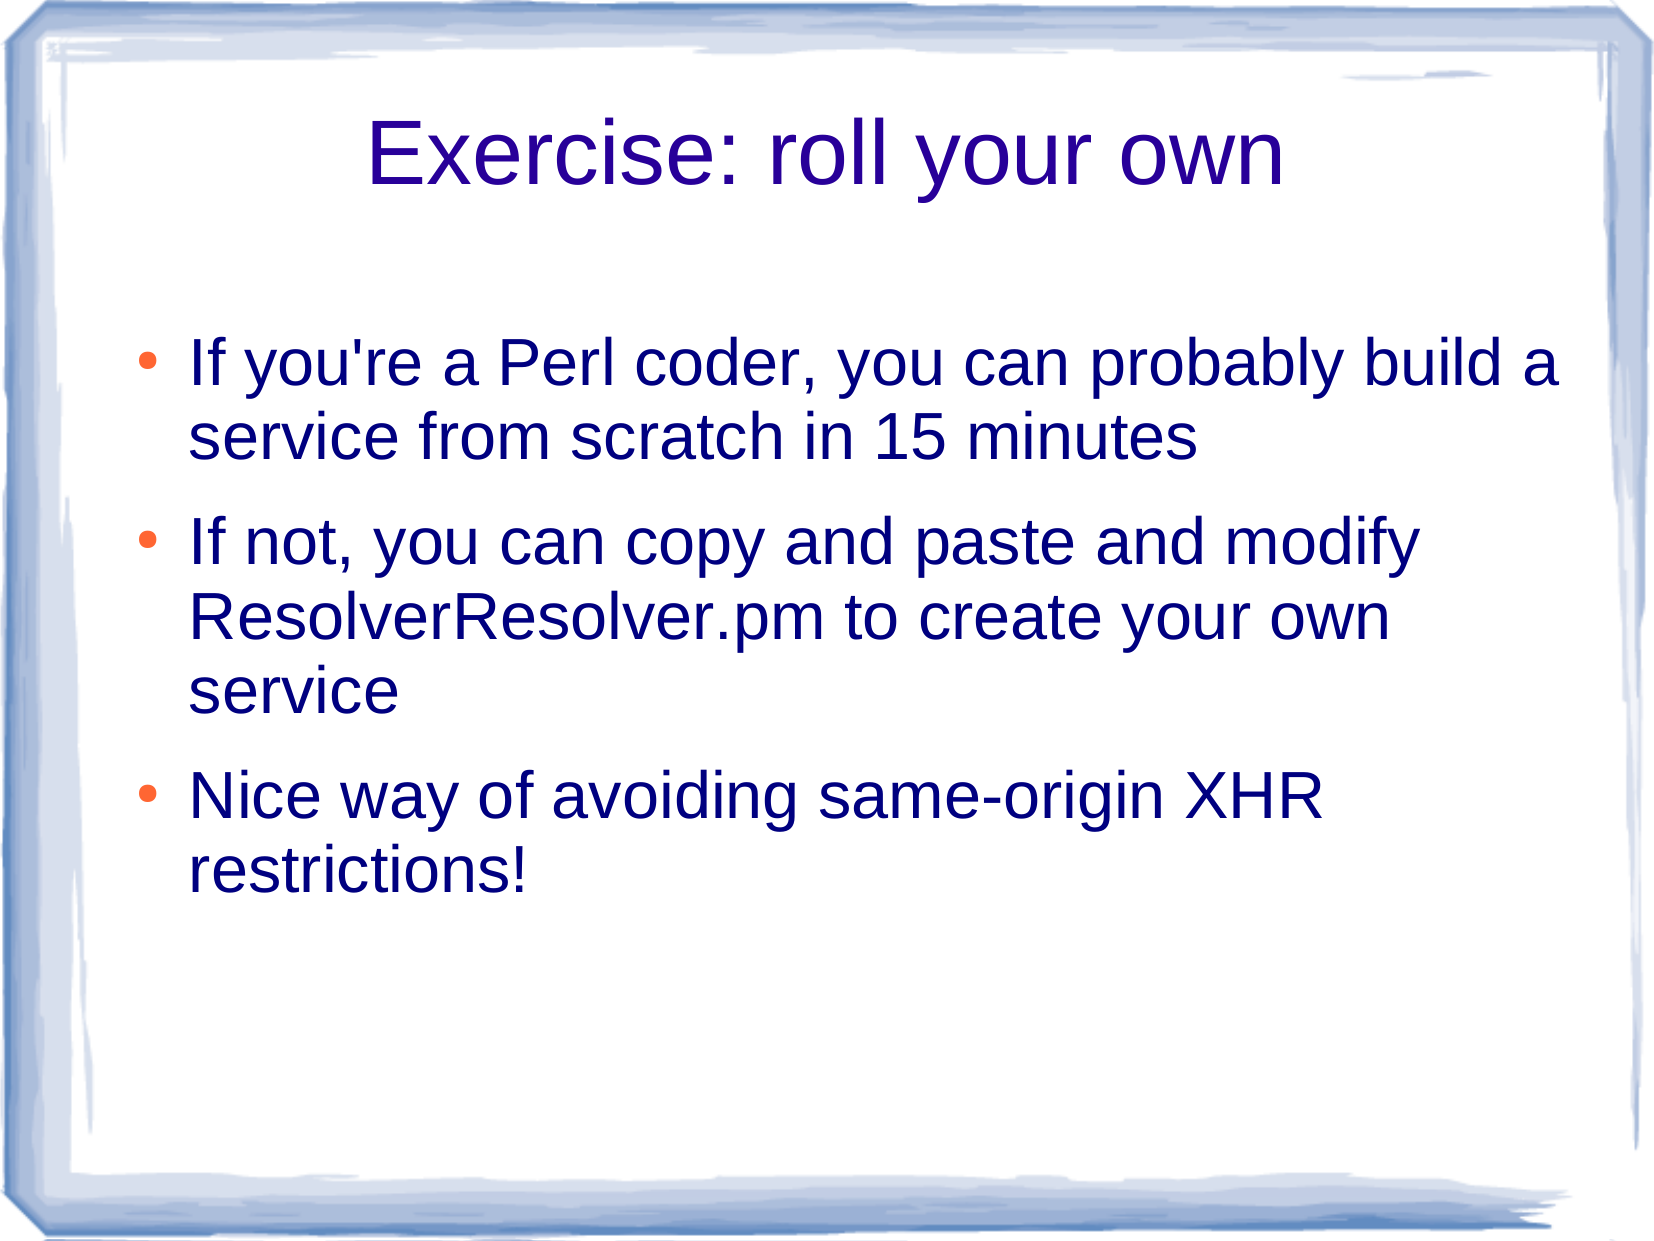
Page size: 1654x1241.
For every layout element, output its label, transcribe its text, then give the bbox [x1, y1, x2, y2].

picture [0, 0, 1654, 1241]
list If you're a Perl coder, you can probably build a service from scratch in 15 minutes If not, you can copy and paste and modify ResolverResolver.pm to create your own service Nice way of avoiding same-origin XHR restrictions! [118, 324, 1571, 1129]
title Exercise: roll your own [82, 56, 1571, 250]
